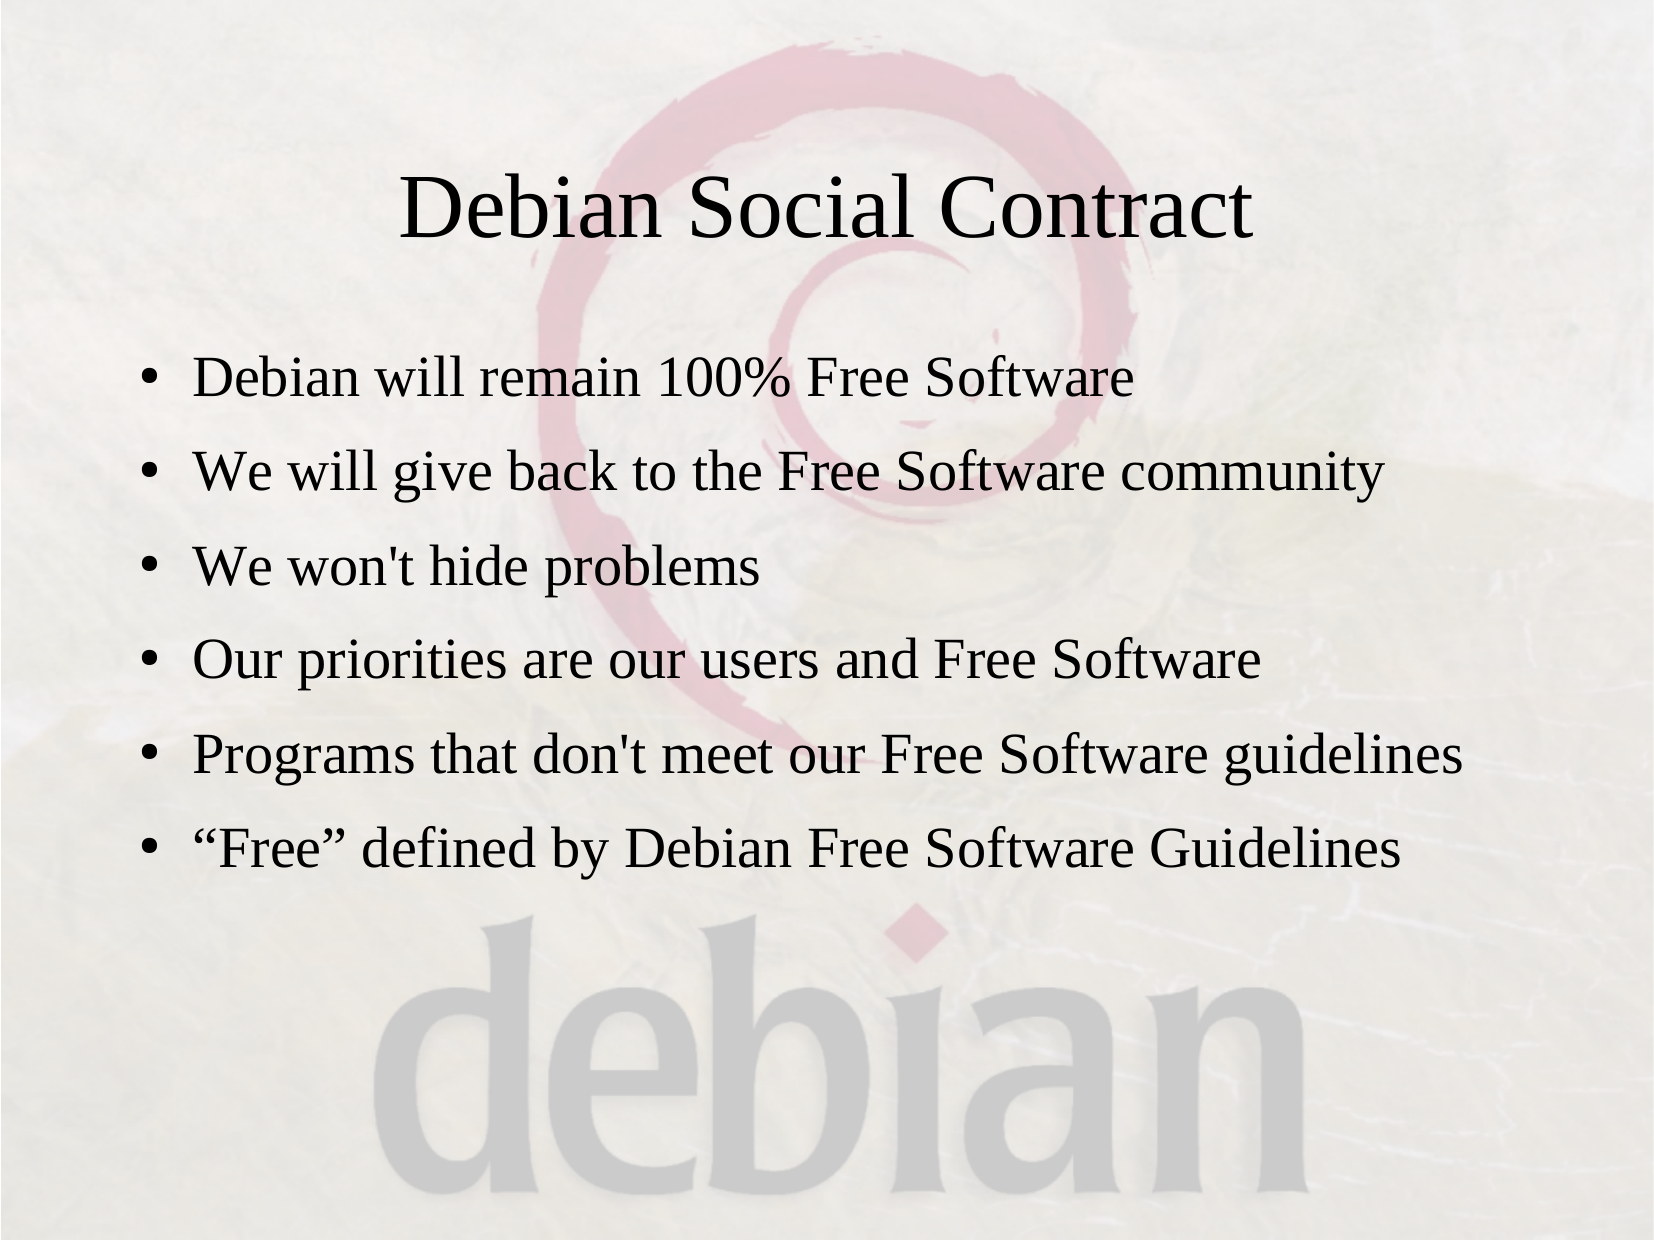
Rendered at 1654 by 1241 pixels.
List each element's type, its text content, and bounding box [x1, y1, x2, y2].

list Debian will remain 100% Free Software We will give back to the Free Software community We won't hide problems Our priorities are our users and Free Software Programs that don't meet our Free Software guidelines “Free” defined by Debian Free Software Guidelines [121, 344, 1534, 1127]
picture [1, 0, 1654, 1240]
title Debian Social Contract [121, 102, 1534, 311]
